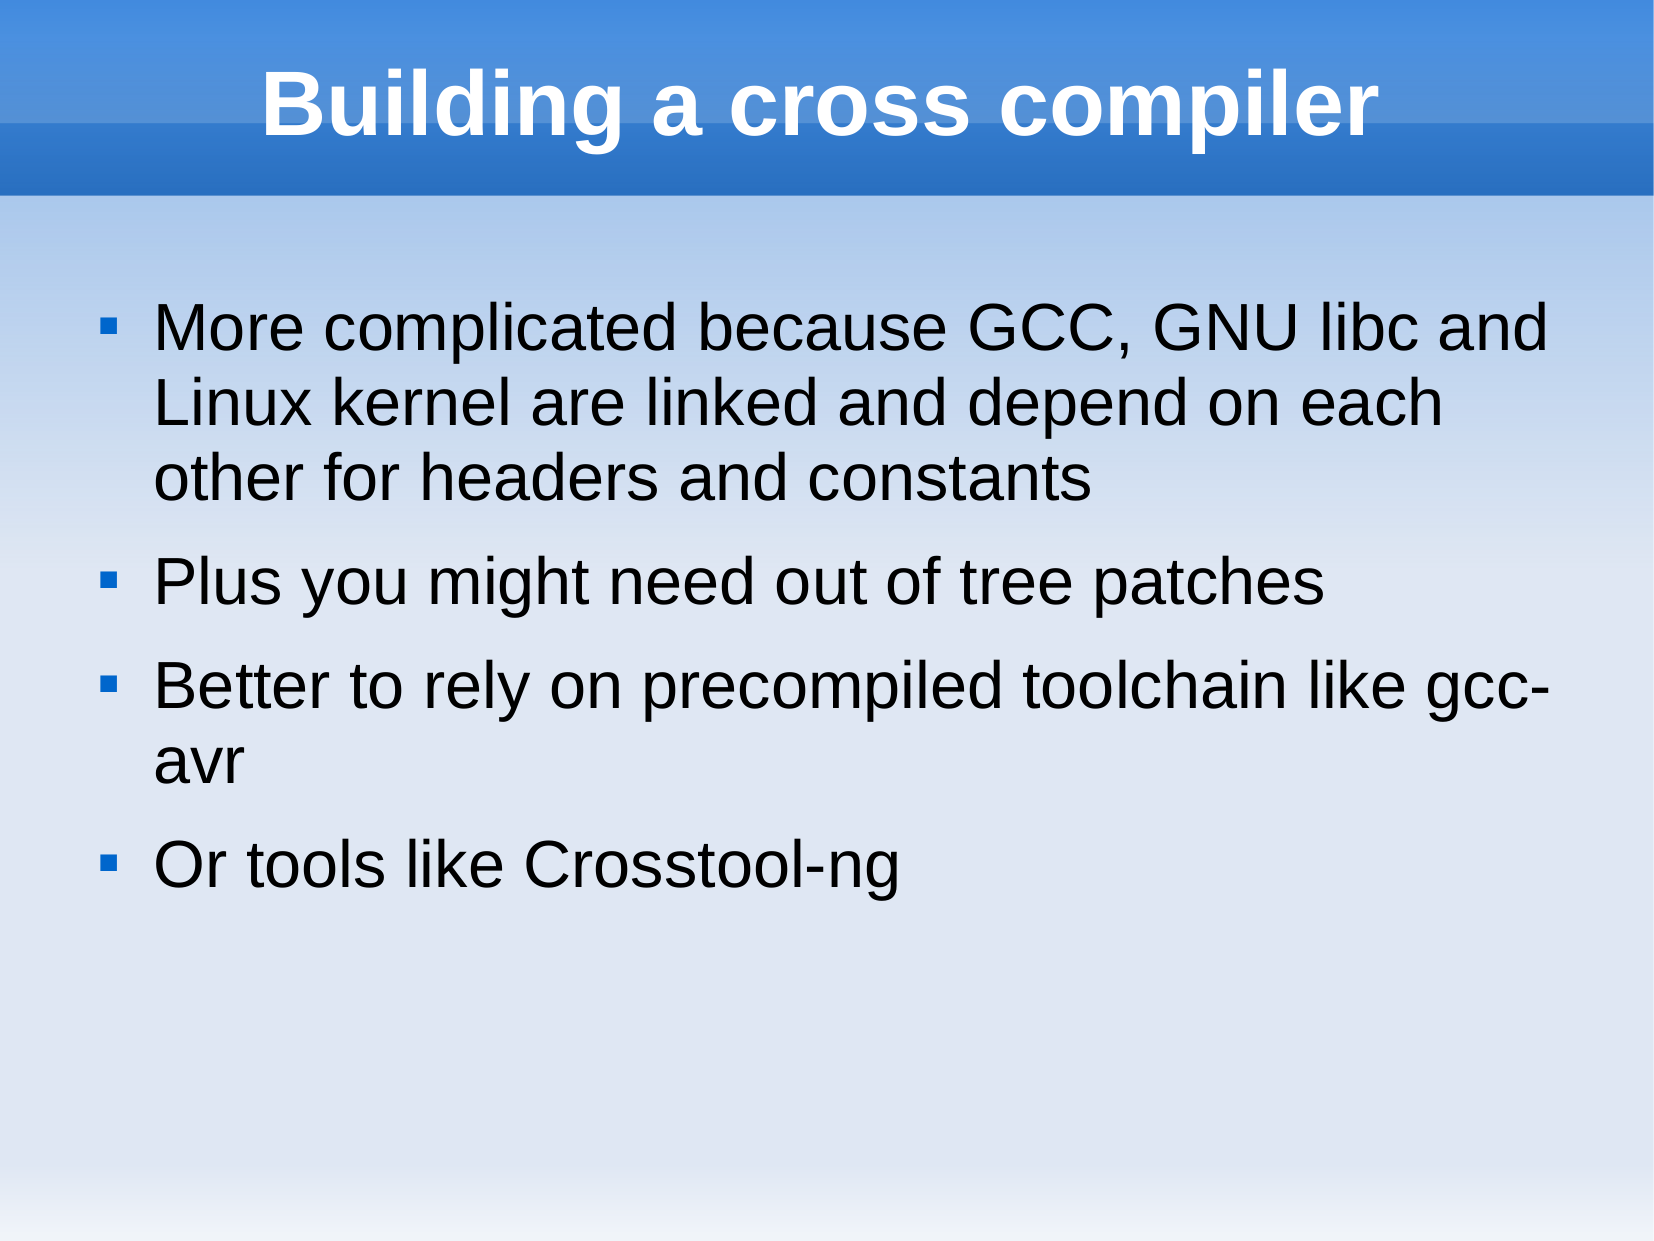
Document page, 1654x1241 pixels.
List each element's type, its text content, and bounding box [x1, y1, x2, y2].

title Building a cross compiler [76, 7, 1565, 200]
list More complicated because GCC, GNU libc and Linux kernel are linked and depend on each other for headers and constants Plus you might need out of tree patches Better to rely on precompiled toolchain like gcc-avr Or tools like Crosstool-ng [82, 290, 1571, 1094]
picture [0, 0, 1654, 1241]
